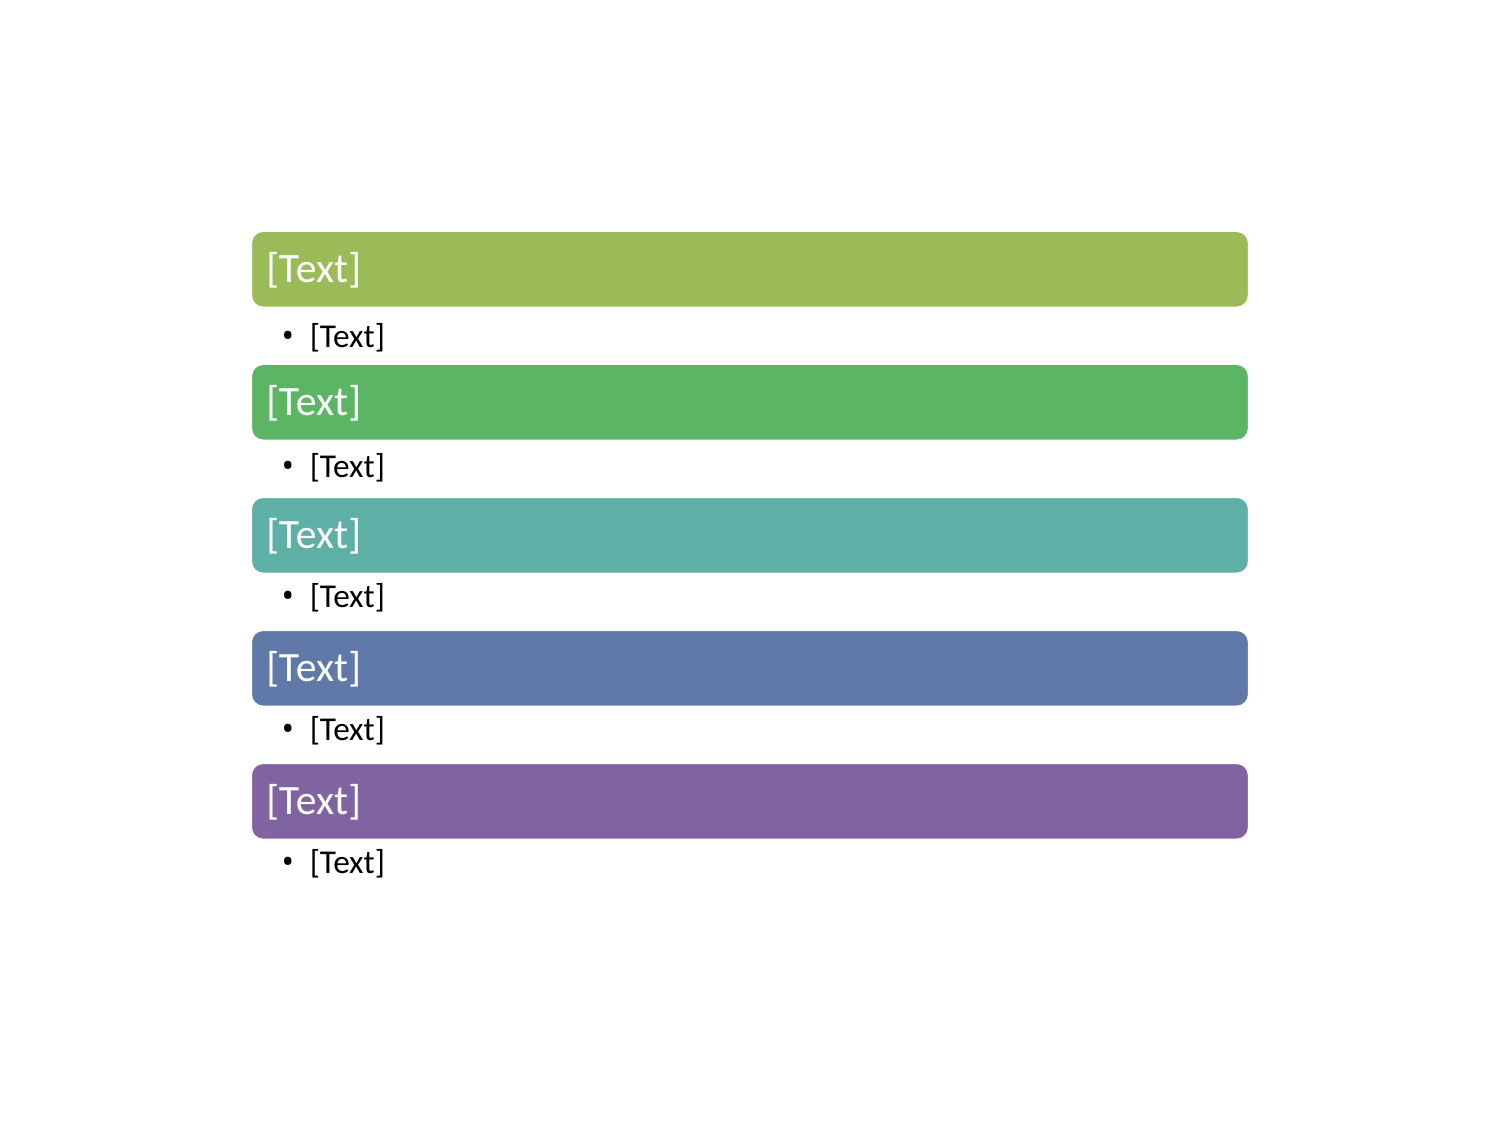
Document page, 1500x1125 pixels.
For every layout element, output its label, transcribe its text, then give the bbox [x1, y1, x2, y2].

text_box [Text] [249, 500, 1250, 574]
text_box [Text] [249, 761, 1250, 840]
text_box [Text] [249, 229, 1250, 309]
text_box [Text] [249, 707, 1250, 763]
text_box [Text] [249, 444, 1251, 500]
text_box [Text] [249, 840, 1250, 896]
text_box [Text] [249, 314, 1251, 370]
text_box [Text] [249, 370, 1250, 442]
text_box [Text] [249, 628, 1250, 707]
text_box [Text] [249, 574, 1250, 630]
